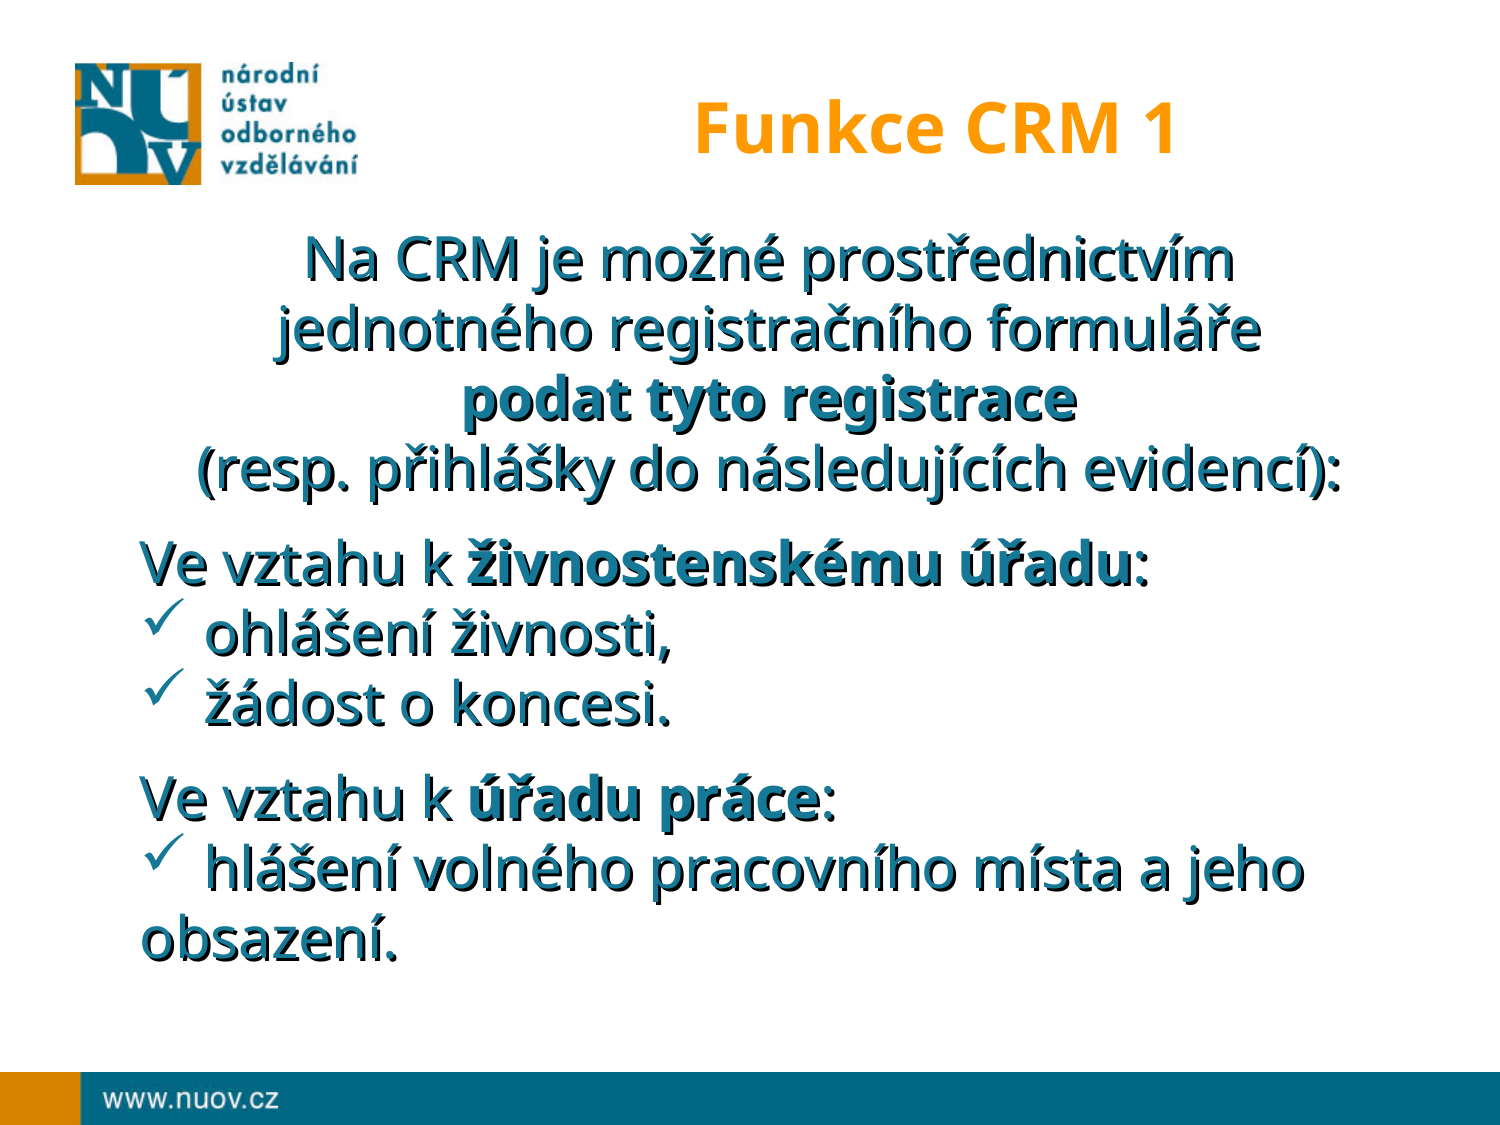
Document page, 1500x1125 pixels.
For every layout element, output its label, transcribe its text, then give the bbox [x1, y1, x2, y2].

text_box [75, 62, 358, 185]
text_box Funkce CRM 1 [425, 74, 1450, 176]
text_box [0, 1072, 1500, 1125]
text_box Na CRM je možné prostřednictvím jednotného registračního formuláře podat tyto registrace (resp. přihlášky do následujících evidencí): Ve vztahu k živnostenskému úřadu: ohlášení živnosti, žádost o koncesi. Ve vztahu k úřadu práce: hlášení volného pracovního místa a jeho obsazení. [124, 212, 1413, 978]
